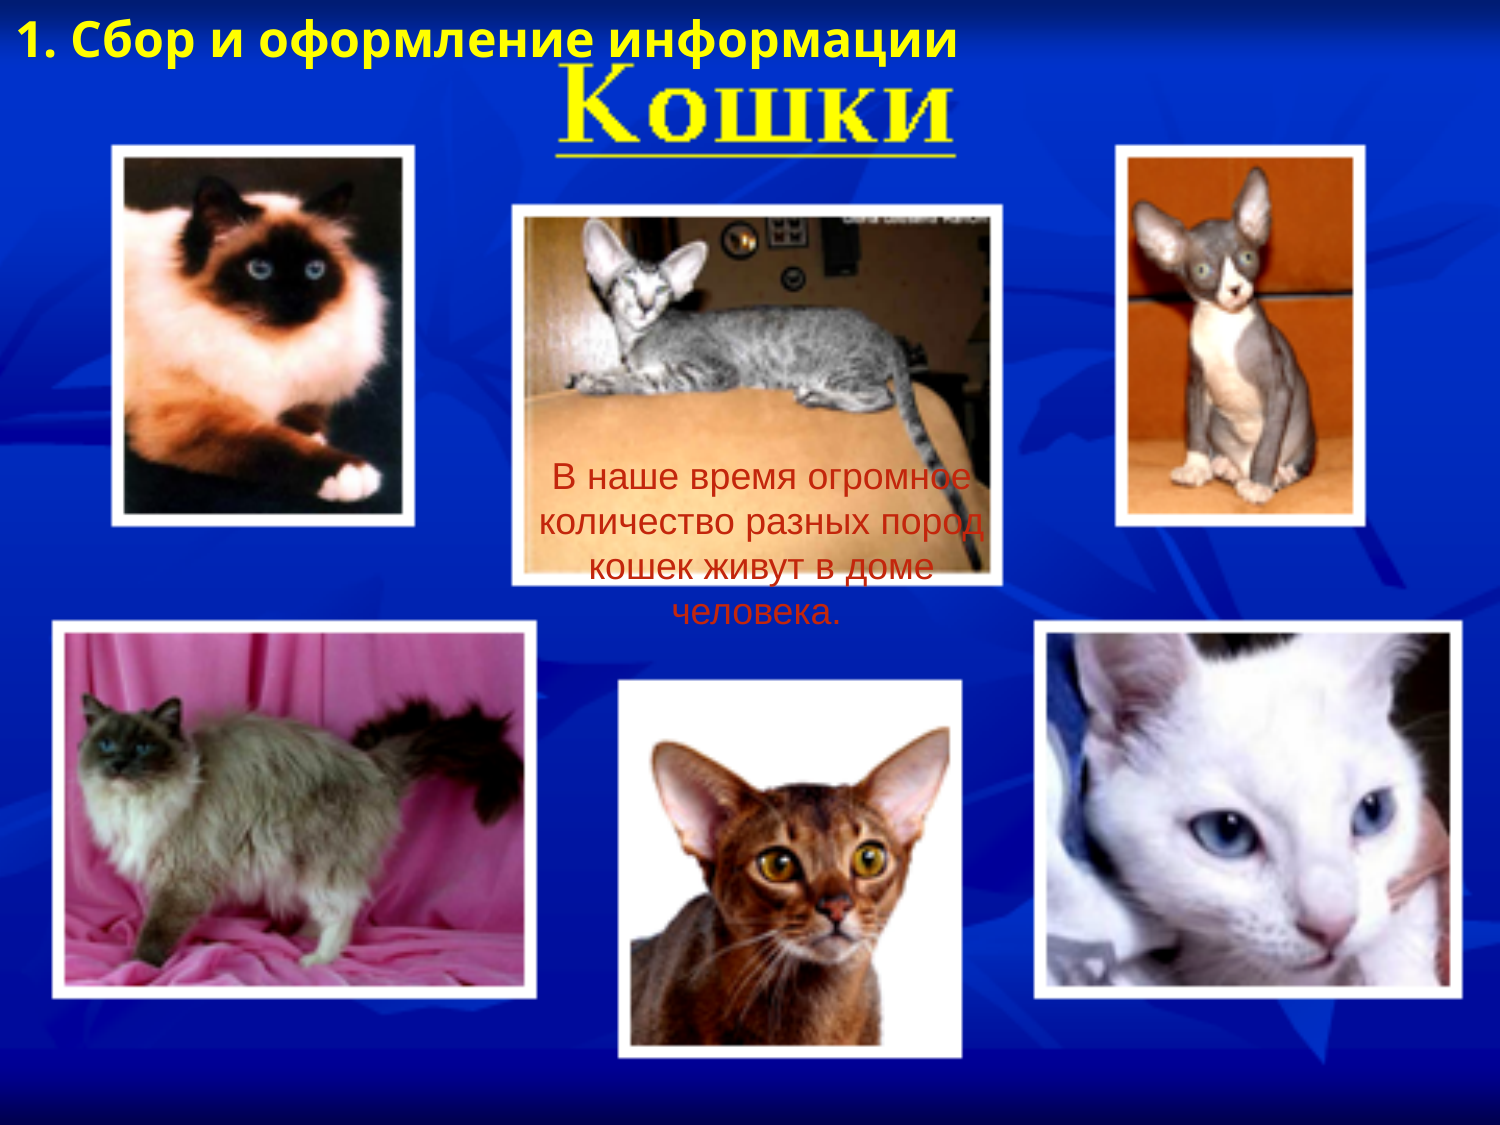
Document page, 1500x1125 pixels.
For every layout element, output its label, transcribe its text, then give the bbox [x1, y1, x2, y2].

text_box В наше время огромное количество разных пород кошек живут в доме человека. [501, 444, 1022, 642]
text_box 1. Сбор и оформление информации [0, 0, 1063, 76]
picture [0, 0, 1500, 1125]
